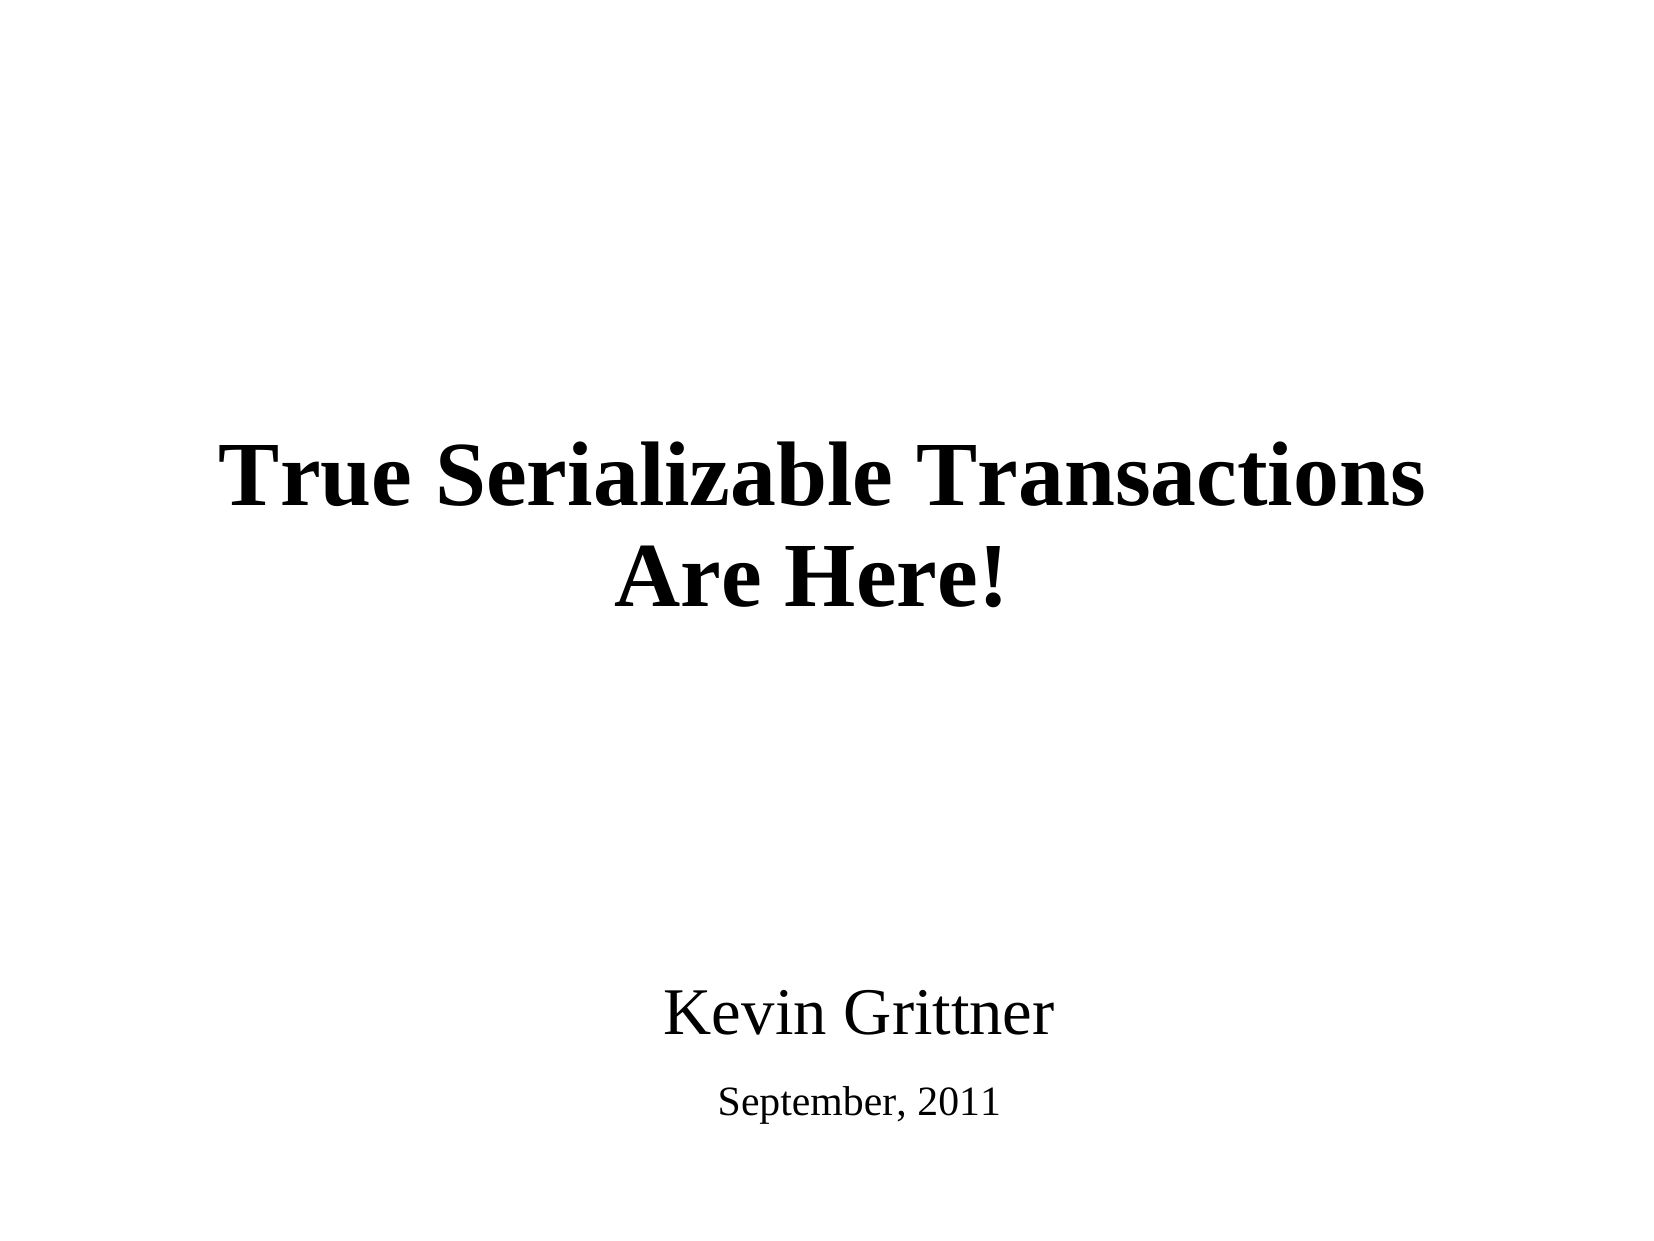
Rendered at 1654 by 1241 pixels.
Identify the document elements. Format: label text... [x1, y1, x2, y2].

title True Serializable Transactions Are Here! [112, 150, 1535, 901]
list Kevin Grittner September, 2011 [112, 975, 1536, 1230]
